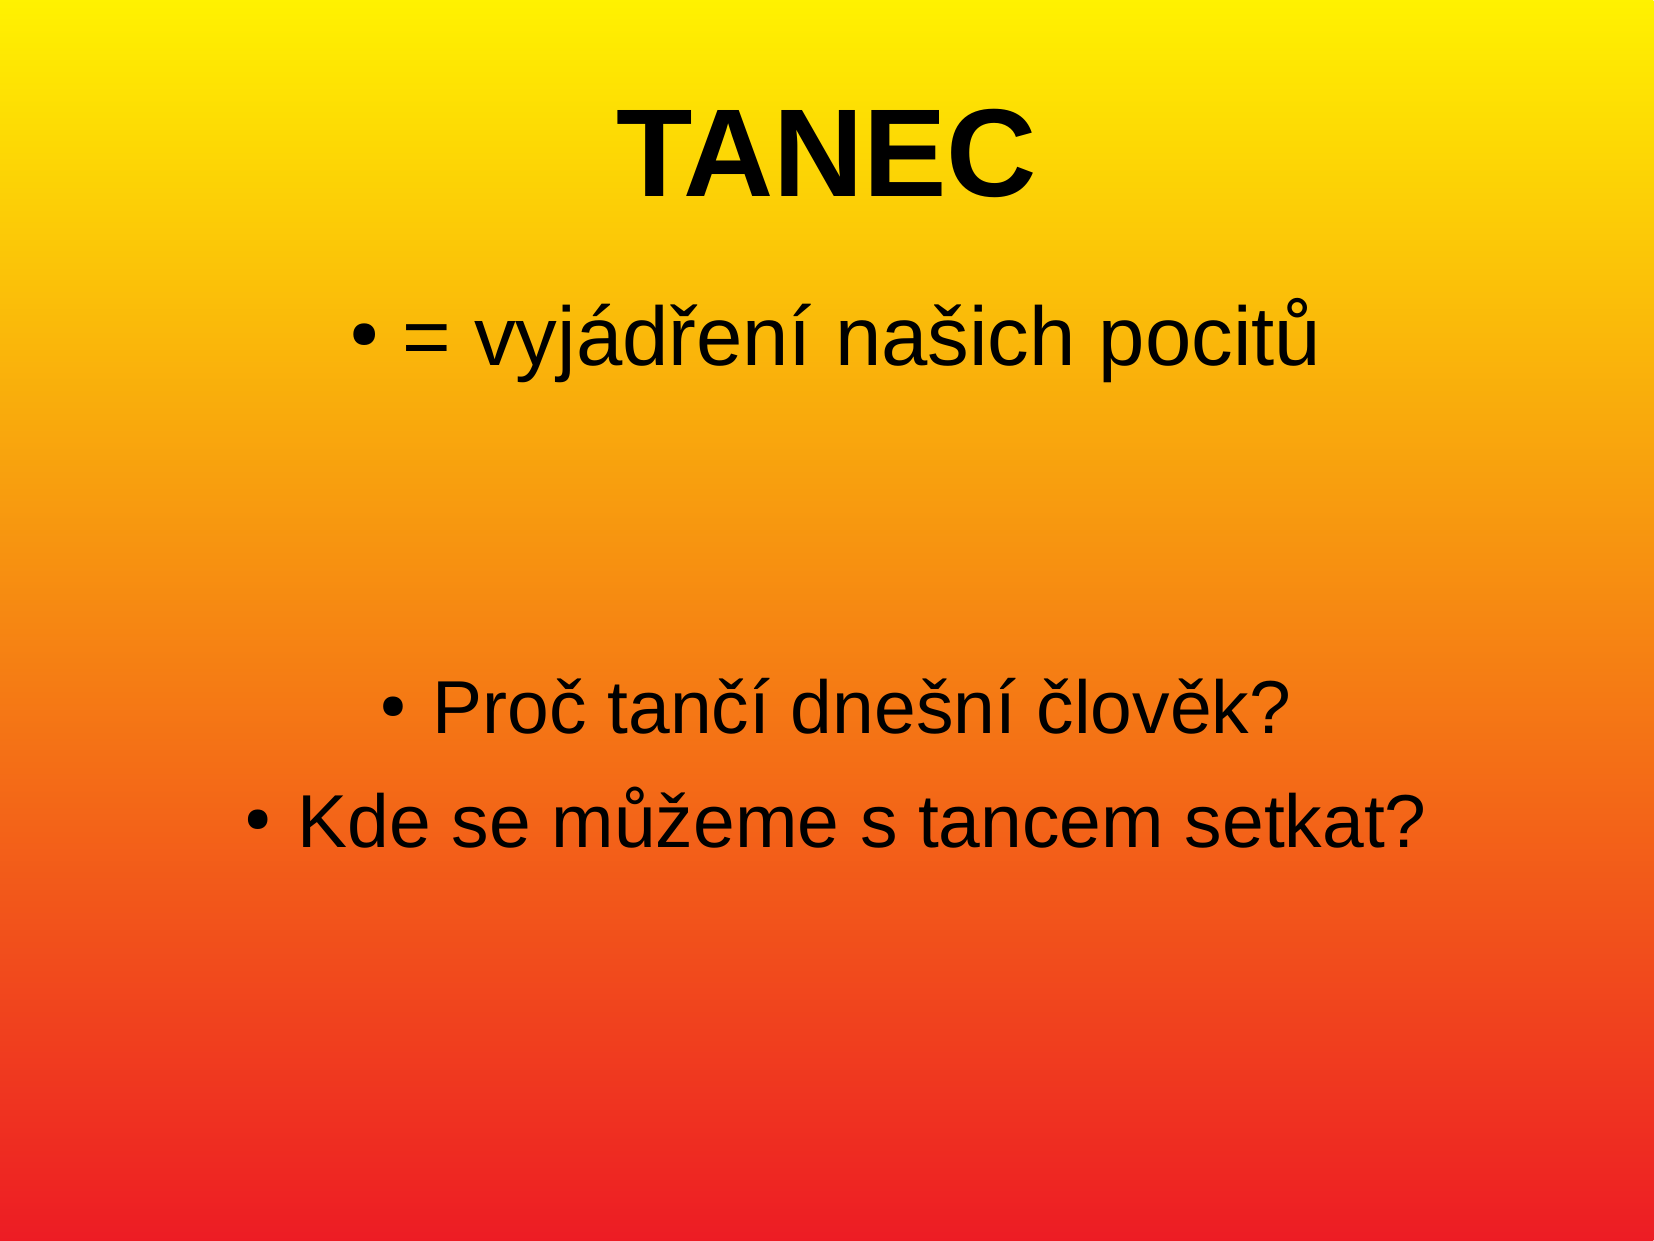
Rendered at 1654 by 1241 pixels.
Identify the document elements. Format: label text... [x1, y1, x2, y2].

list Proč tančí dnešní člověk? Kde se můžeme s tancem setkat? [82, 665, 1571, 1009]
title TANEC [82, 49, 1571, 257]
list = vyjádření našich pocitů [82, 290, 1571, 634]
